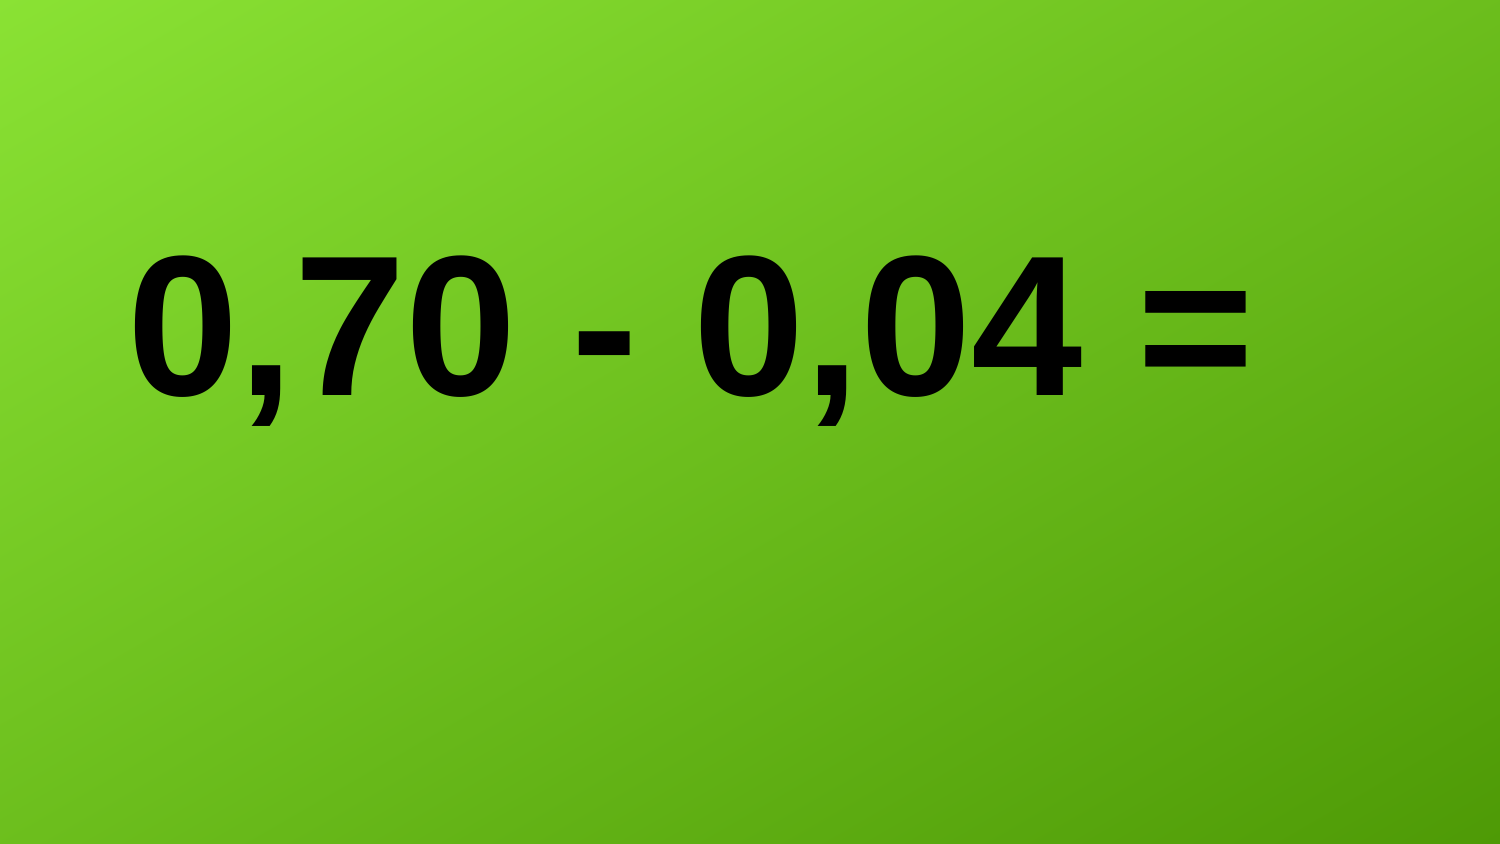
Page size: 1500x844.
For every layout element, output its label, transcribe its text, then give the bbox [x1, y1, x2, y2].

title 0,70 - 0,04 = [112, 259, 1388, 450]
